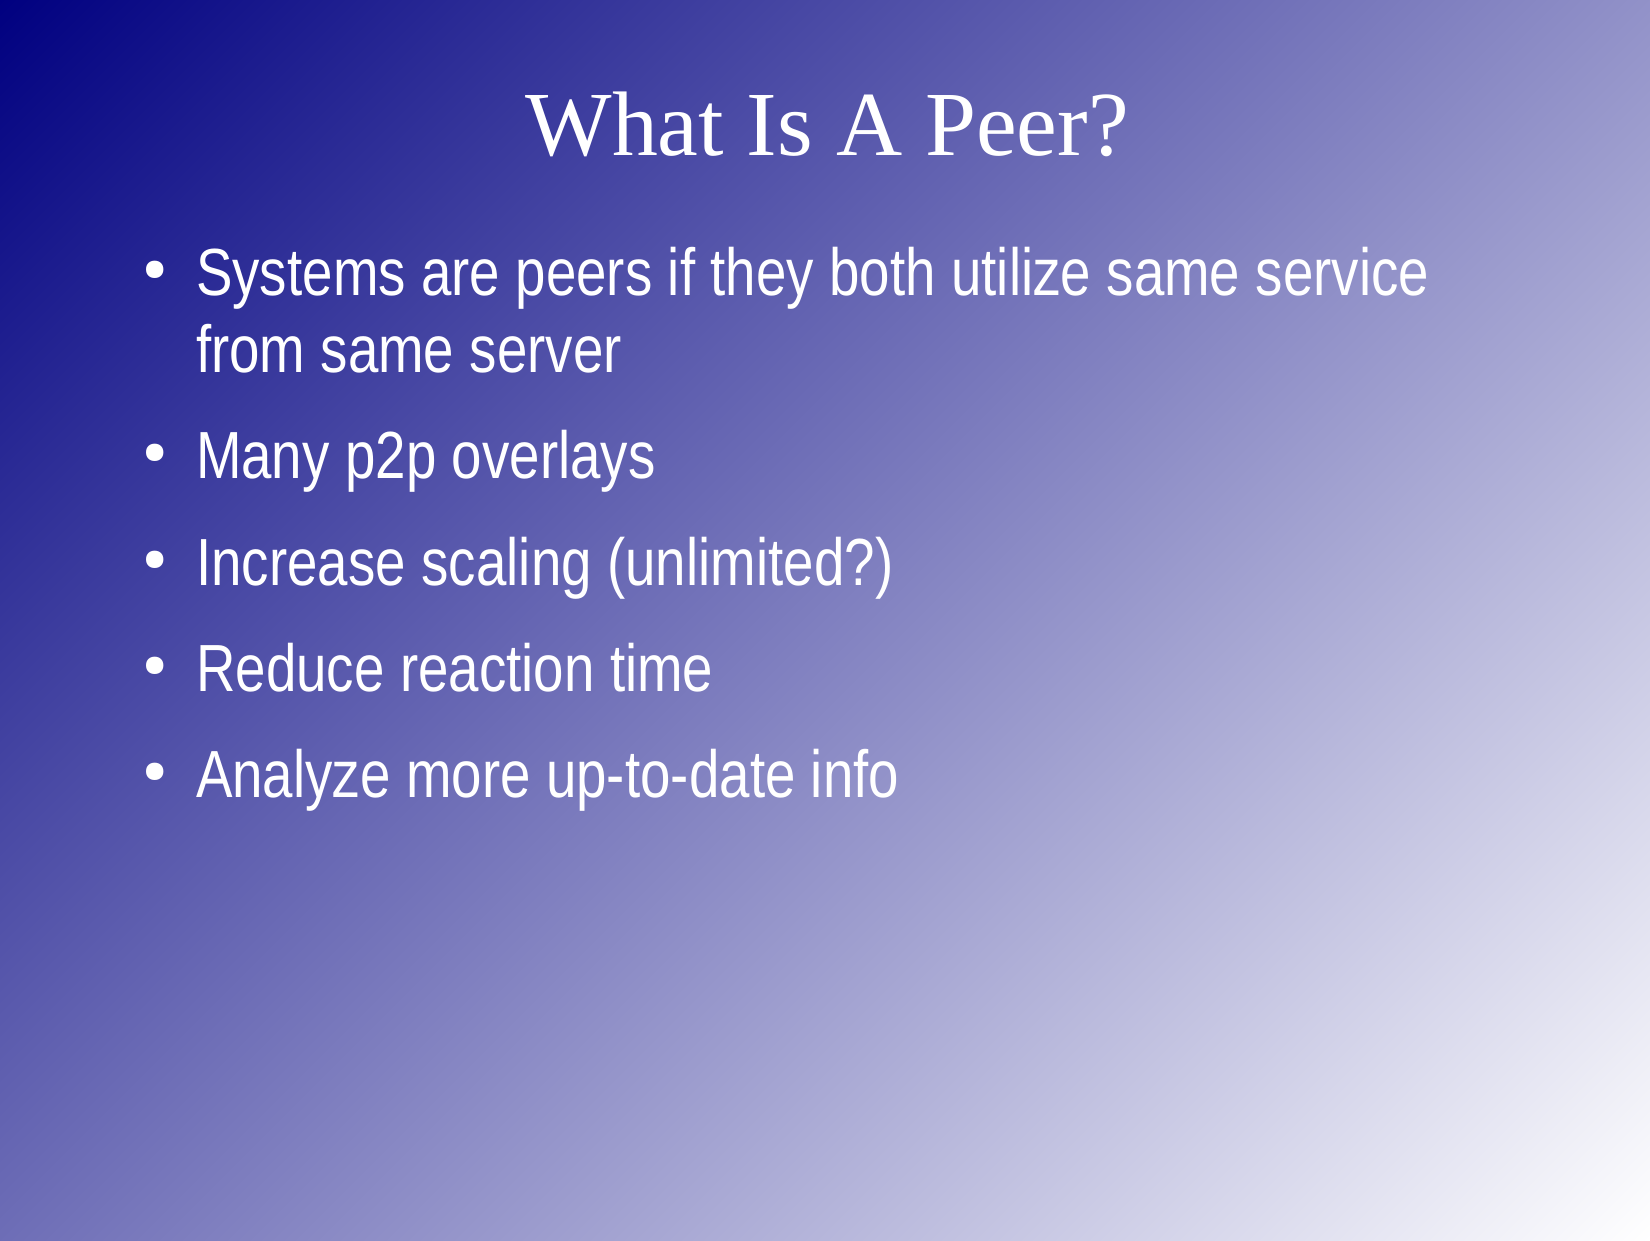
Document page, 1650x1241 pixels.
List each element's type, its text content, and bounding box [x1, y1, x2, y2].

list Systems are peers if they both utilize same service from same server Many p2p overlays Increase scaling (unlimited?) Reduce reaction time Analyze more up-to-date info [125, 233, 1535, 1000]
title What Is A Peer? [123, 27, 1533, 221]
